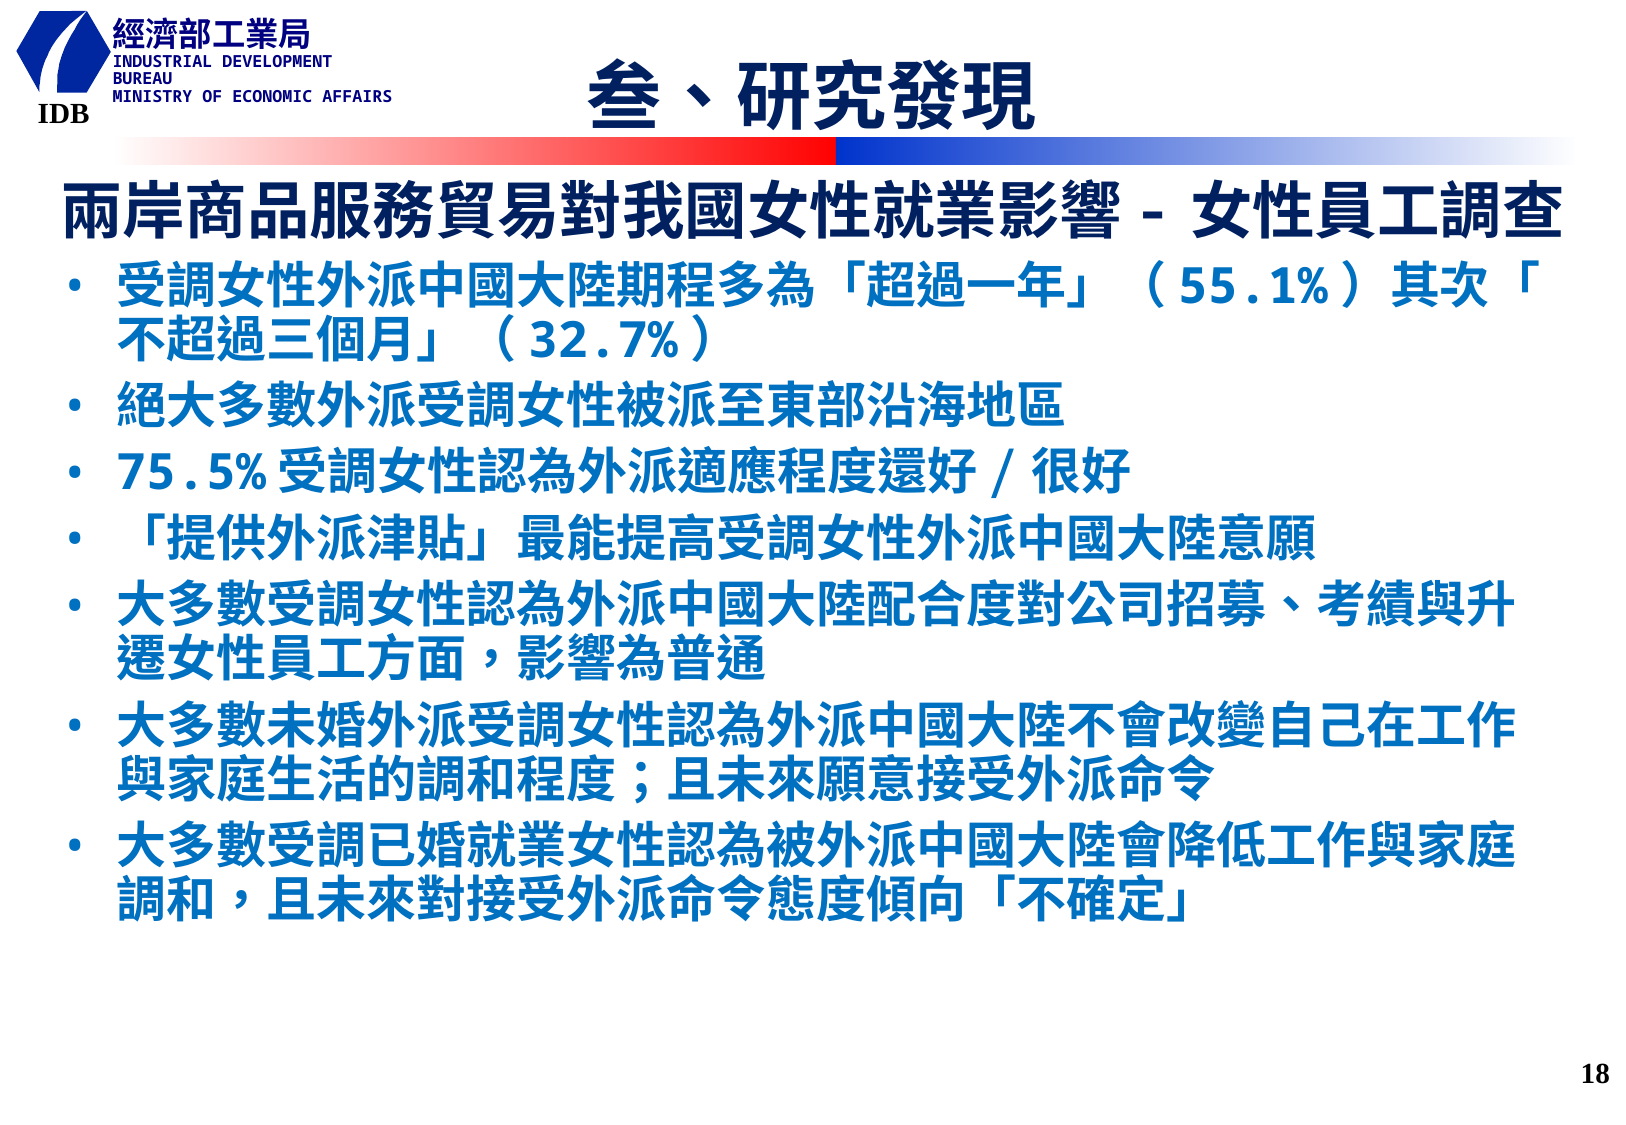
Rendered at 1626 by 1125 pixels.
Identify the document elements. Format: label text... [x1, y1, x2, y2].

text_box <編號> [1245, 1046, 1626, 1125]
list 兩岸商品服務貿易對我國女性就業影響-女性員工調查 受調女性外派中國大陸期程多為「超過一年」（55.1%）其次「不超過三個月」（32.7%） 絕大多數外派受調女性被派至東部沿海地區 75.5%受調女性認為外派適應程度還好/很好 「提供外派津貼」最能提高受調女性外派中國大陸意願 大多數受調女性認為外派中國大陸配合度對公司招募、考績與升遷女性員工方面，影響為普通 大多數未婚外派受調女性認為外派中國大陸不會改變自己在工作與家庭生活的調和程度；且未來願意接受外派命令 大多數受調已婚就業女性認為被外派中國大陸會降低工作與家庭調和，且未來對接受外派命令態度傾向「不確定」 [44, 172, 1581, 1047]
title 叁、研究發現 [80, 0, 1543, 172]
